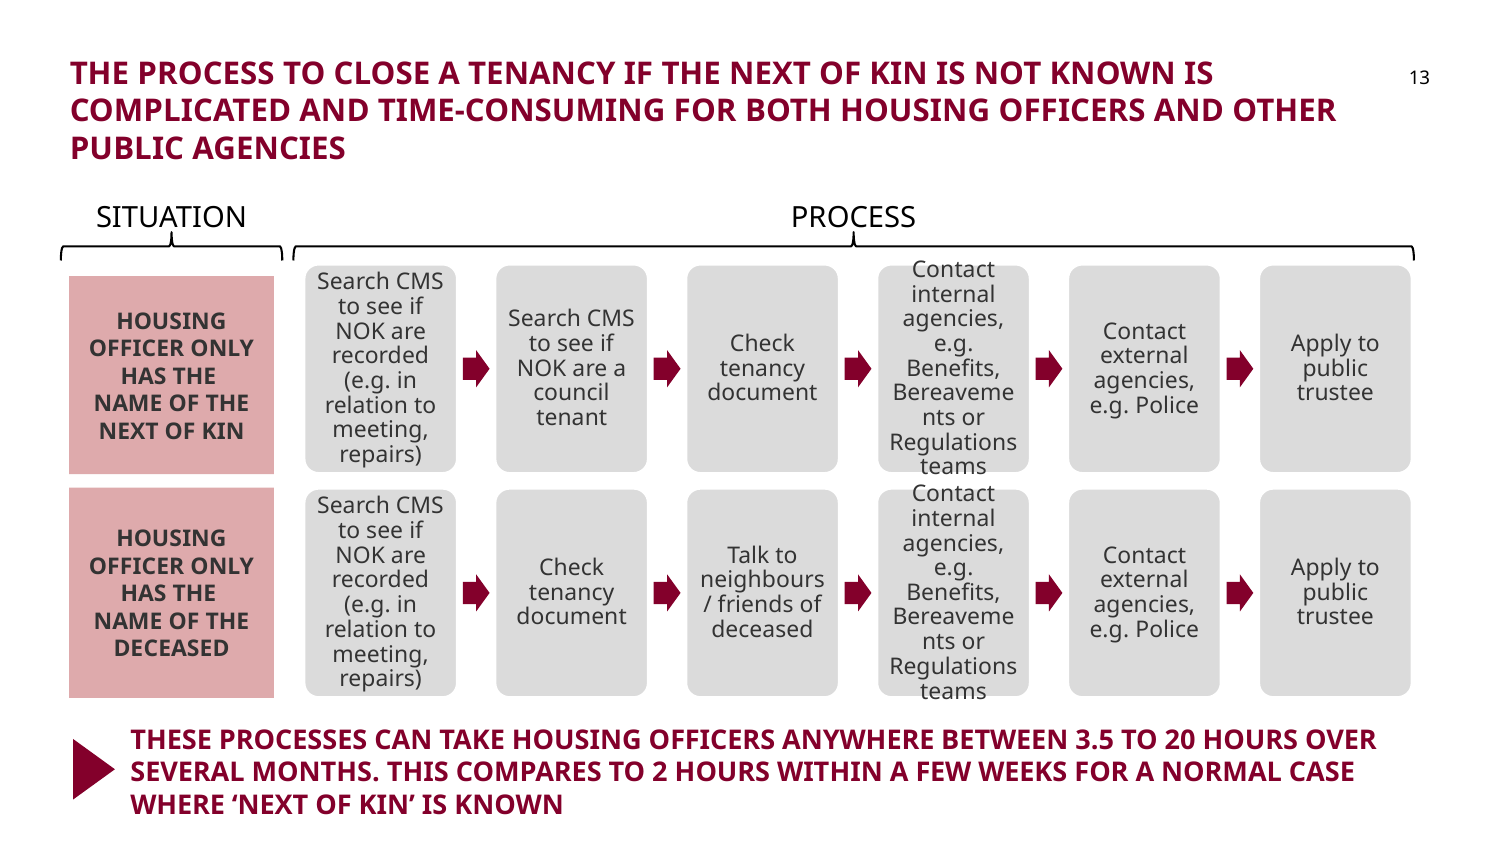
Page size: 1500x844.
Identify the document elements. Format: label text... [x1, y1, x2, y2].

text_box [653, 574, 681, 612]
text_box Contact external agencies, e.g. Police [1067, 263, 1222, 475]
text_box [844, 574, 872, 612]
text_box [1035, 350, 1063, 388]
title THE PROCESS TO CLOSE A TENANCY IF THE NEXT OF KIN IS NOT KNOWN IS COMPLICATED AND TIME-CONSUMING FOR BOTH HOUSING OFFICERS AND OTHER PUBLIC AGENCIES [69, 53, 1357, 161]
text_box Apply to public trustee [1258, 263, 1413, 475]
text_box Check tenancy document [685, 263, 840, 475]
text_box Contact internal agencies, e.g. Benefits, Bereavements or Regulations teams [876, 263, 1031, 475]
text_box [462, 574, 490, 612]
text_box PROCESS [298, 198, 1409, 235]
text_box [1226, 574, 1254, 612]
text_box Contact internal agencies, e.g. Benefits, Bereavements or Regulations teams [876, 487, 1031, 699]
text_box Talk to neighbours / friends of deceased [685, 487, 840, 699]
text_box Search CMS to see if NOK are recorded (e.g. in relation to meeting, repairs) [303, 263, 459, 475]
text_box [462, 350, 490, 388]
text_box [1035, 574, 1063, 612]
text_box [844, 350, 872, 388]
slide_number <number> [1388, 65, 1431, 111]
text_box Contact external agencies, e.g. Police [1067, 487, 1222, 699]
text_box HOUSING OFFICER ONLY HAS THE NAME OF THE DECEASED [69, 487, 274, 698]
text_box Search CMS to see if NOK are a council tenant [494, 263, 649, 475]
text_box Check tenancy document [494, 487, 649, 699]
text_box HOUSING OFFICER ONLY HAS THE NAME OF THE NEXT OF KIN [69, 276, 274, 475]
text_box SITUATION [68, 198, 276, 233]
text_box THESE PROCESSES CAN TAKE HOUSING OFFICERS ANYWHERE BETWEEN 3.5 TO 20 HOURS OVER SEVERAL MONTHS. THIS COMPARES TO 2 HOURS WITHIN A FEW WEEKS FOR A NORMAL CASE WHERE ‘NEXT OF KIN’ IS KNOWN [130, 714, 1436, 828]
text_box [73, 738, 115, 800]
text_box [1226, 350, 1254, 388]
text_box Search CMS to see if NOK are recorded (e.g. in relation to meeting, repairs) [303, 487, 459, 699]
text_box [653, 350, 681, 388]
text_box Apply to public trustee [1258, 487, 1413, 699]
